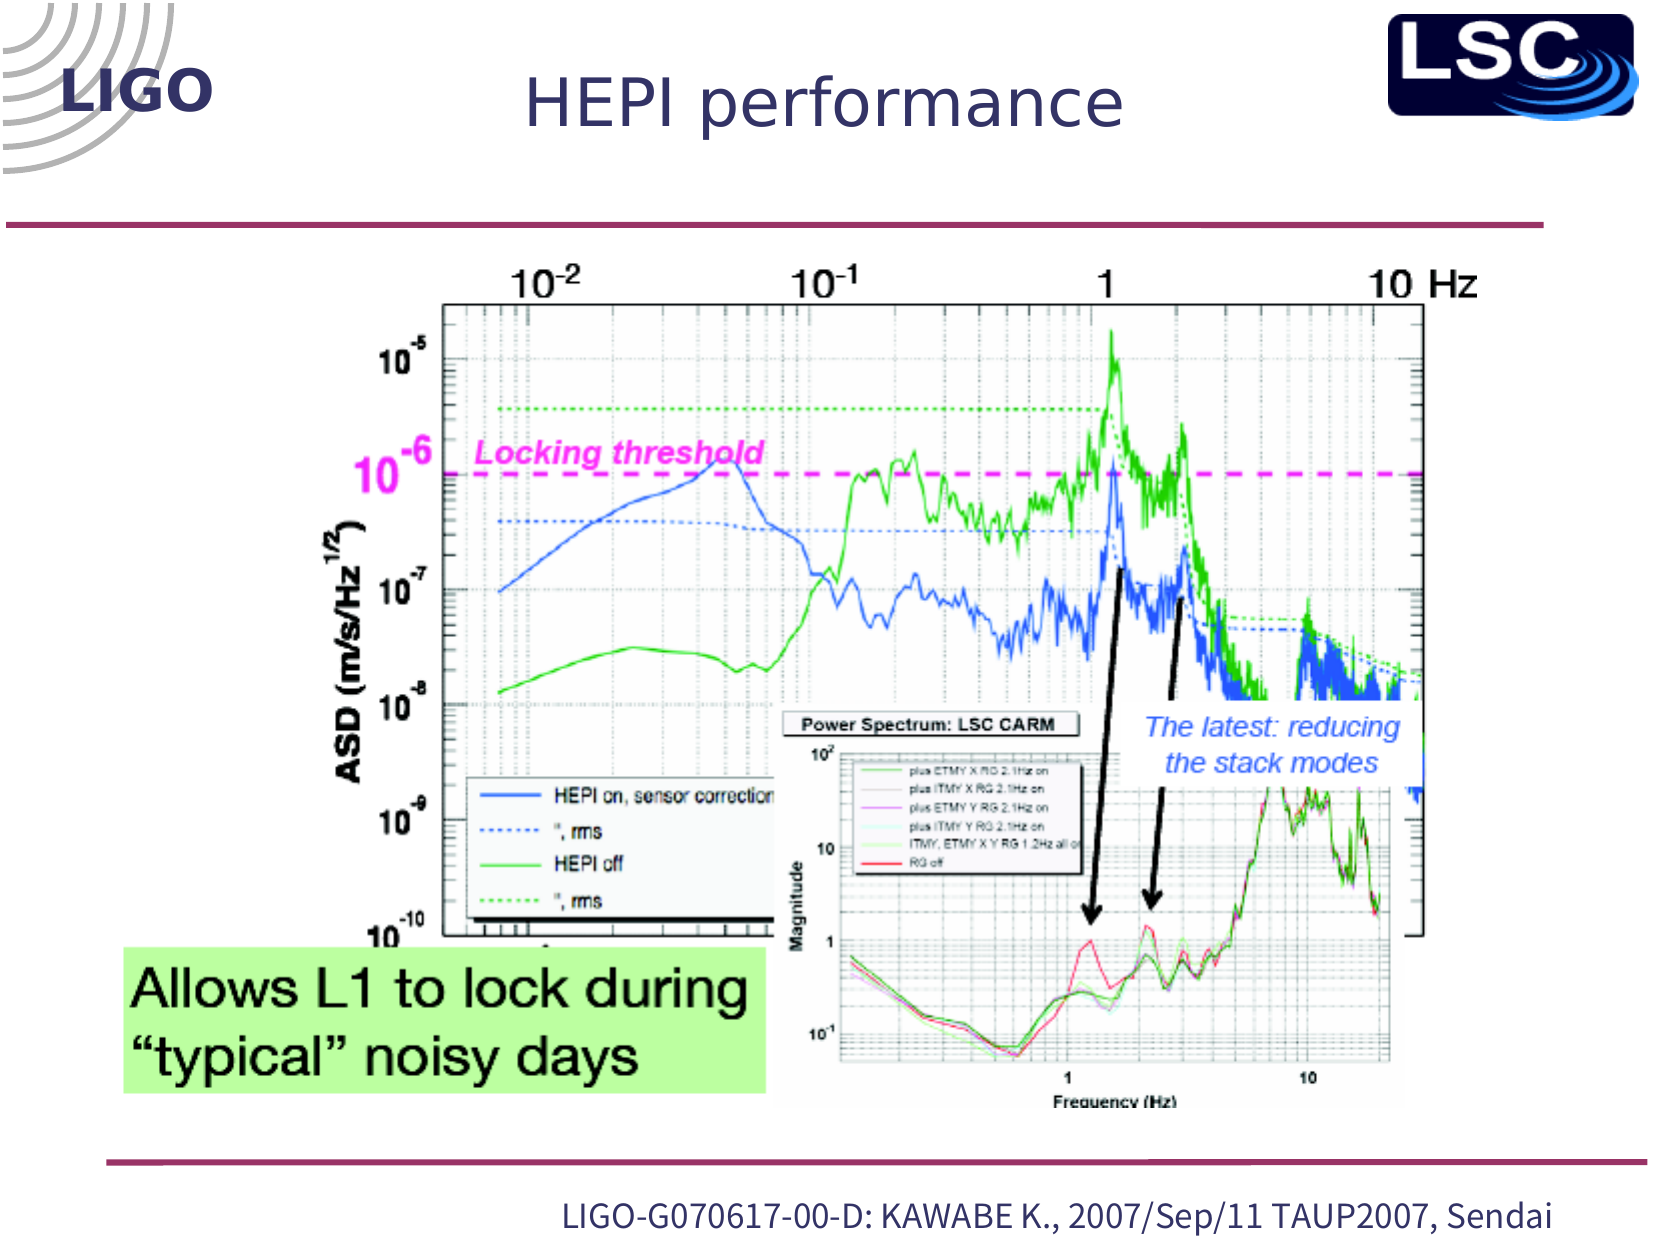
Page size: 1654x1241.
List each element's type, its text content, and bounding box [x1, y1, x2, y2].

picture [120, 260, 1477, 1108]
picture [1463, 14, 1639, 121]
title HEPI performance [187, 0, 1463, 208]
